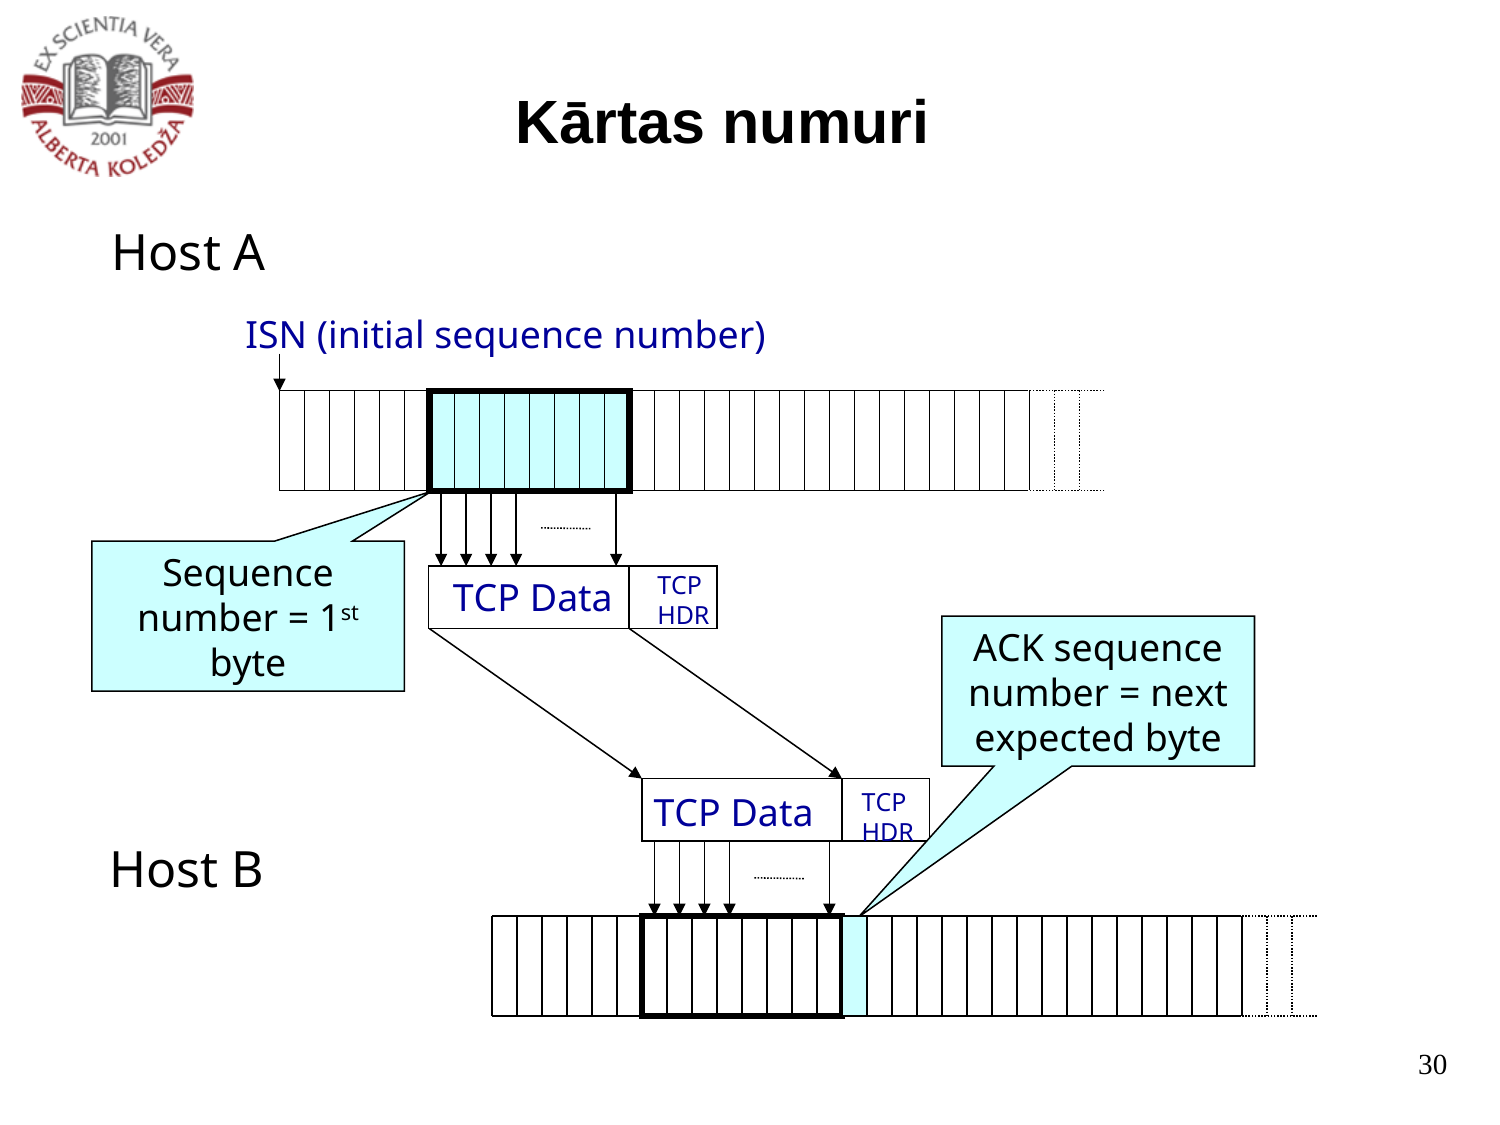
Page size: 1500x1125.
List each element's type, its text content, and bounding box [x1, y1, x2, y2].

text_box [580, 391, 604, 490]
text_box TCP Data [638, 781, 829, 842]
text_box [428, 566, 642, 629]
text_box [841, 916, 867, 1017]
text_box [455, 391, 479, 490]
text_box [641, 778, 846, 842]
picture [21, 16, 194, 177]
text_box [530, 391, 554, 490]
text_box Host A [97, 212, 282, 288]
text_box [605, 391, 629, 490]
text_box [505, 391, 529, 490]
text_box TCP Data [438, 566, 628, 628]
text_box [555, 391, 579, 490]
text_box ACK sequence number = next expected byte [859, 616, 1255, 916]
text_box TCP HDR [846, 778, 929, 854]
text_box ISN (initial sequence number) [230, 303, 782, 365]
text_box TCP HDR [642, 561, 725, 638]
text_box Host B [94, 829, 279, 905]
text_box [480, 391, 504, 490]
text_box [430, 391, 454, 490]
title Kārtas numuri [50, 62, 1374, 175]
text_box Sequence number = 1st byte [91, 491, 432, 692]
text_box <skaitlis> [1312, 1037, 1463, 1101]
